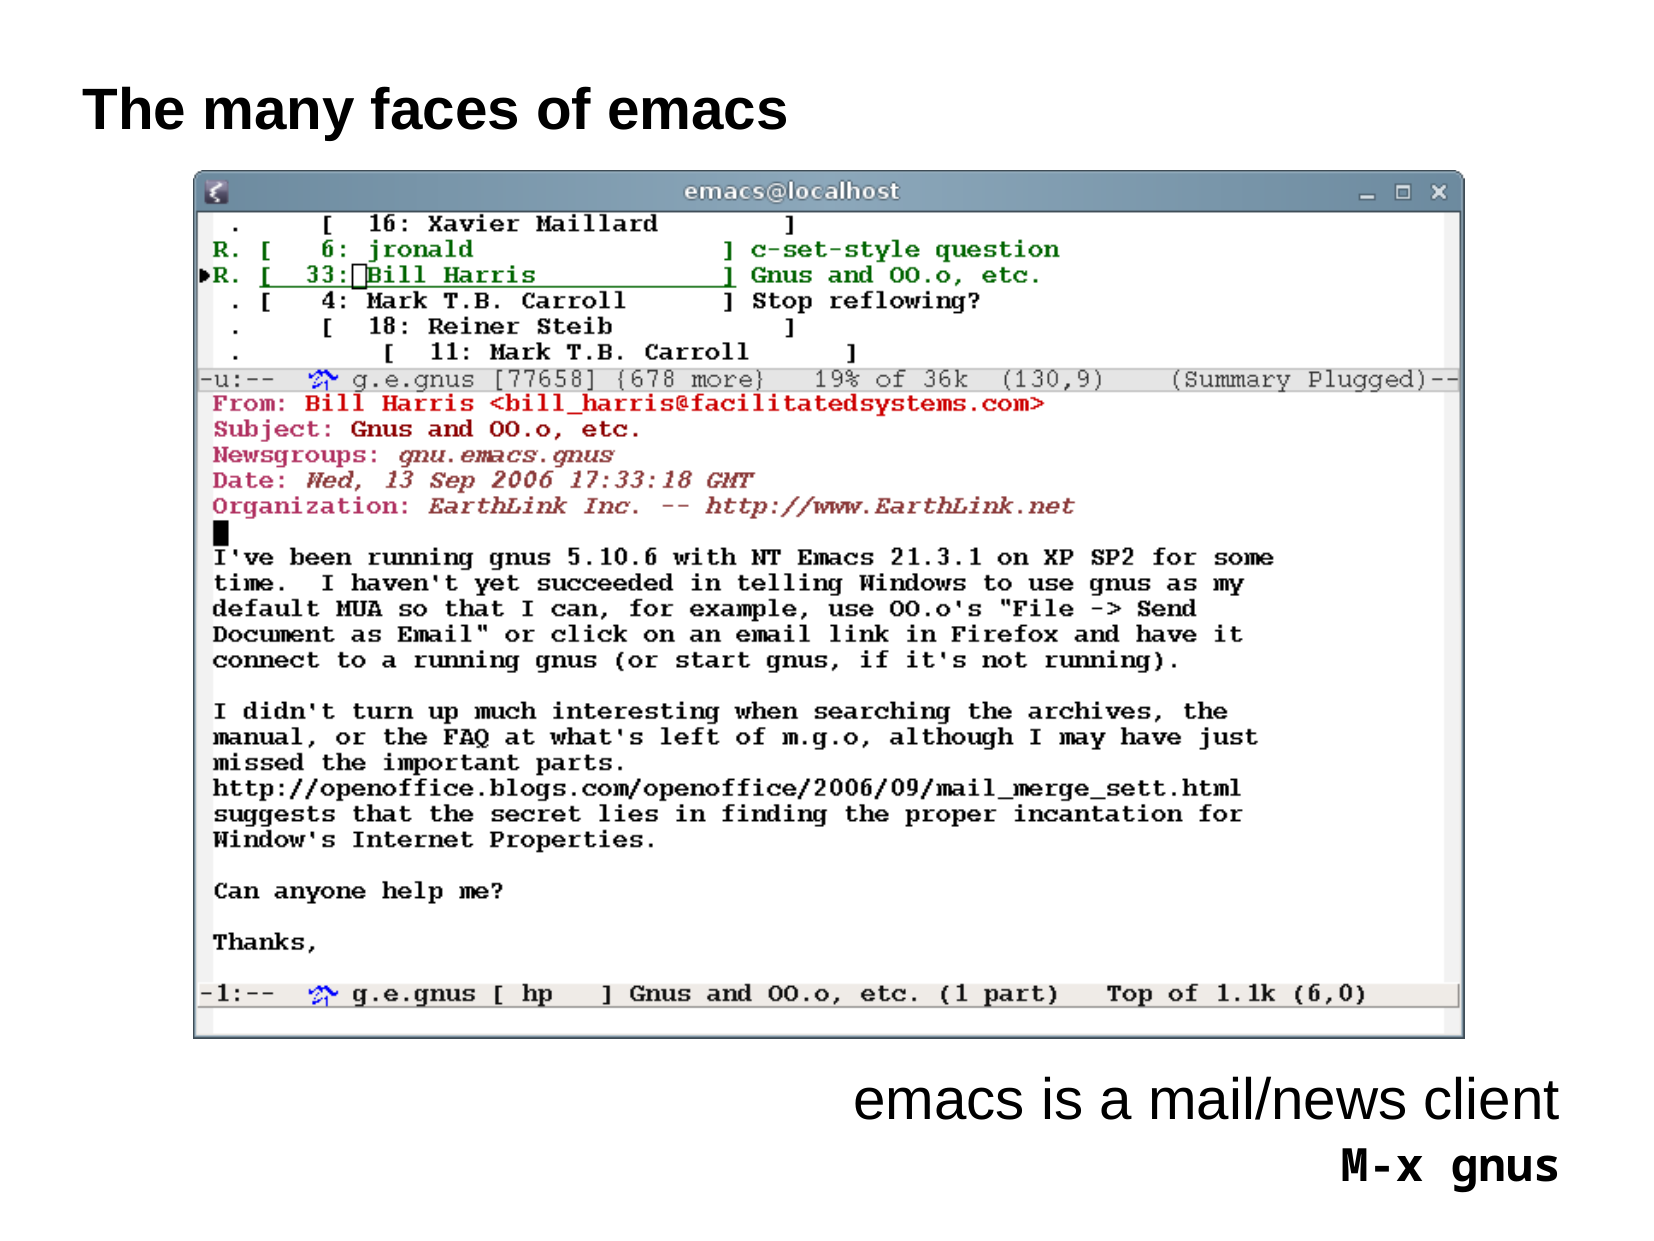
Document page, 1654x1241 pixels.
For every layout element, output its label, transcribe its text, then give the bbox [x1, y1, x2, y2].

title emacs is a mail/news client M-x gnus [72, 1040, 1561, 1221]
picture [193, 170, 1465, 1039]
title The many faces of emacs [82, 49, 1571, 171]
